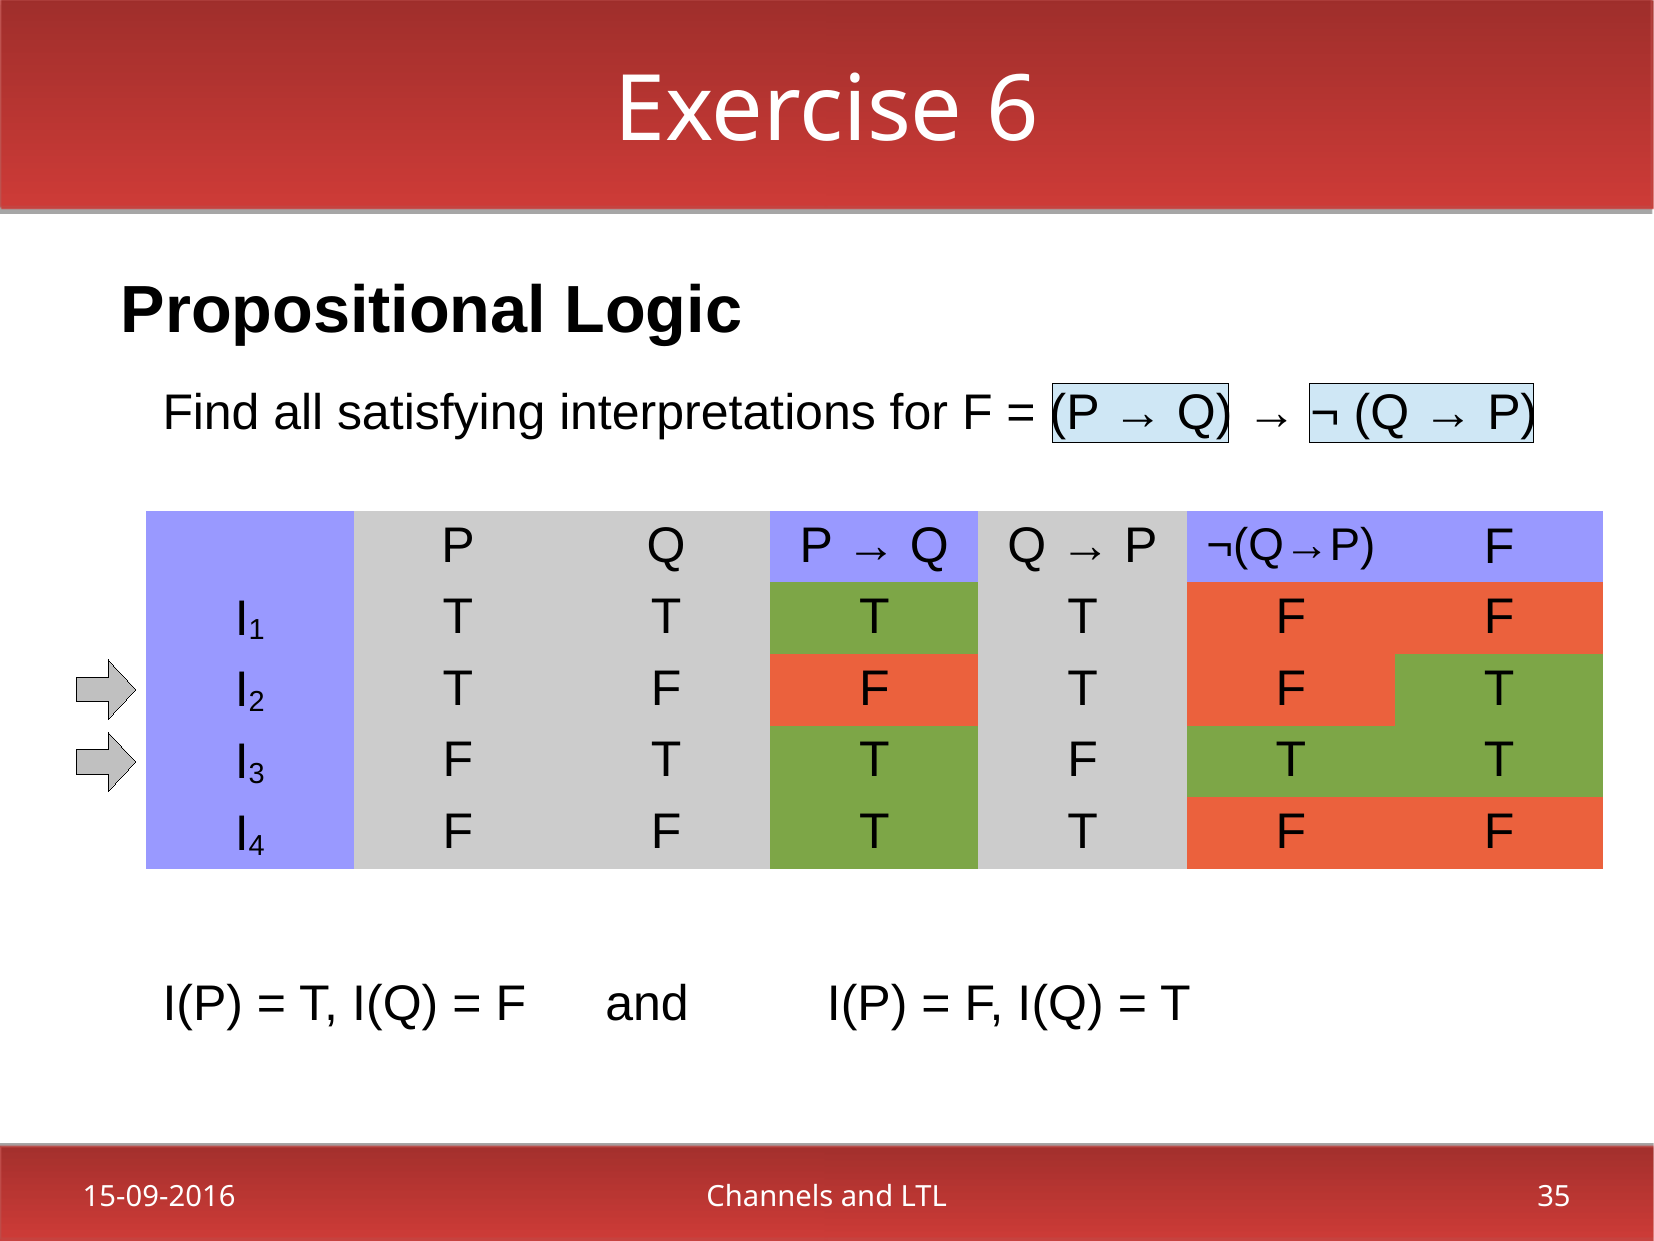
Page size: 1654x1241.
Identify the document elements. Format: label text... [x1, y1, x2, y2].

text_box [76, 732, 136, 792]
table_cell T [978, 797, 1187, 869]
table_cell T [1395, 726, 1603, 797]
table_cell F [1395, 582, 1603, 654]
table_header [146, 511, 354, 582]
table_cell F [770, 654, 978, 726]
table_cell F [354, 797, 562, 869]
table_cell T [562, 582, 770, 654]
table_cell T [1187, 726, 1395, 797]
table_header F [1395, 511, 1603, 582]
table_cell T [562, 726, 770, 797]
title Exercise 6 [59, 31, 1595, 178]
picture [0, 0, 1654, 214]
table_cell T [978, 654, 1187, 726]
text_box I(P) = T, I(Q) = F and I(P) = F, I(Q) = T [147, 967, 1206, 1039]
table_header Q [562, 511, 770, 582]
table_cell T [354, 582, 562, 654]
table_cell F [1187, 654, 1395, 726]
text_box Propositional Logic [105, 264, 759, 354]
text_box [76, 659, 136, 720]
table_cell T [770, 582, 978, 654]
table_cell F [1395, 797, 1603, 869]
table_cell T [770, 797, 978, 869]
table_header Q → P [978, 511, 1187, 582]
table_cell T [354, 654, 562, 726]
table_cell I2 [146, 654, 354, 726]
table_cell F [562, 797, 770, 869]
table_cell F [978, 726, 1187, 797]
table_cell T [1395, 654, 1603, 726]
picture [0, 1143, 1654, 1241]
table_cell I4 [146, 797, 354, 869]
table_header P [354, 511, 562, 582]
table_cell I3 [146, 726, 354, 797]
table_cell F [1187, 797, 1395, 869]
table_cell F [1187, 582, 1395, 654]
table_cell F [354, 726, 562, 797]
text_box Find all satisfying interpretations for F = (P → Q) → ¬ (Q → P) [147, 377, 1554, 448]
table_cell F [562, 654, 770, 726]
table_cell T [770, 726, 978, 797]
table_cell T [978, 582, 1187, 654]
table_cell I1 [146, 582, 354, 654]
table_header P → Q [770, 511, 978, 582]
table_header ¬(Q→P) [1187, 511, 1395, 582]
